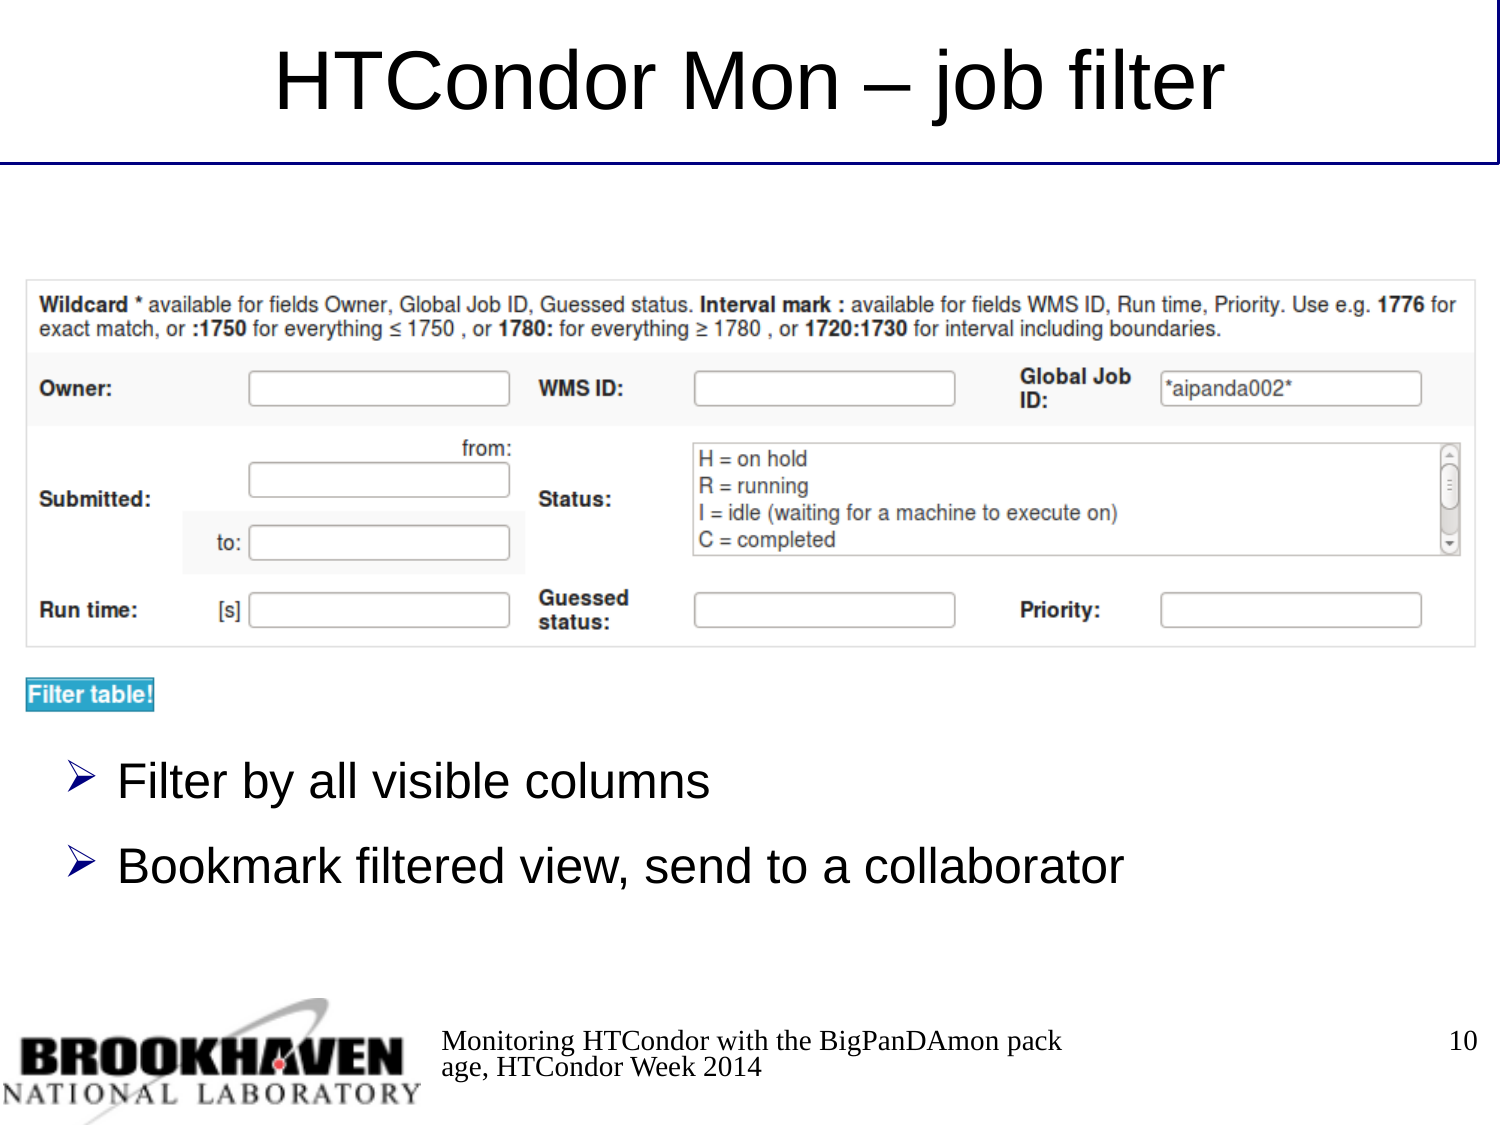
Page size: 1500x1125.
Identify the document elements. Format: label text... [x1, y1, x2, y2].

picture [2, 263, 1500, 736]
picture [3, 998, 421, 1125]
list Filter by all visible columns Bookmark filtered view, send to a collaborator [45, 753, 1466, 971]
title HTCondor Mon – job filter [75, 27, 1425, 134]
